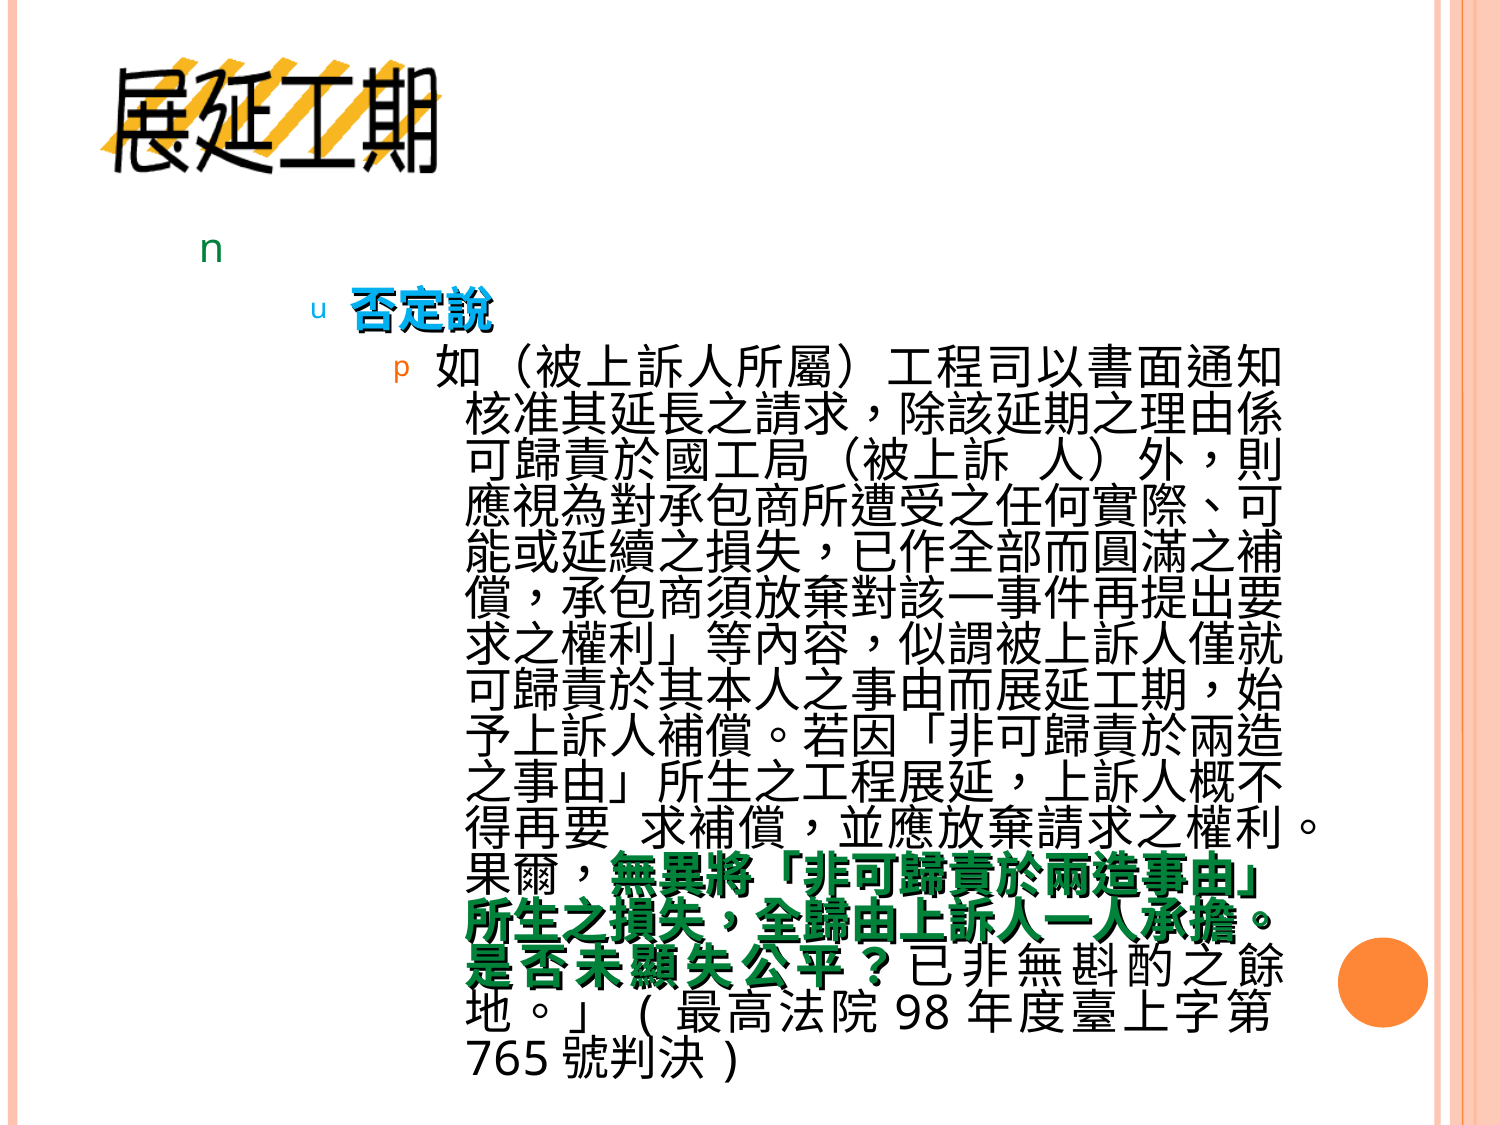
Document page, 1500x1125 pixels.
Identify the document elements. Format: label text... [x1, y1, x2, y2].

picture [100, 54, 449, 178]
list 否定說 如（被上訴人所屬）工程司以書面通知核准其延長之請求，除該延期之理由係可歸責於國工局（被上訴 人）外，則應視為對承包商所遭受之任何實際、可能或延續之損失，已作全部而圓滿之補償，承包商須放棄對該一事件再提出要求之權利」等內容，似謂被上訴人僅就可歸責於其本人之事由而展延工期，始予上訴人補償。若因「非可歸責於兩造之事由」所生之工程展延，上訴人概不得再要 求補償，並應放棄請求之權利。果爾，無異將「非可歸責於兩造事由」所生之損失，全歸由上訴人一人承擔。是否未顯失公平？已非無斟酌之餘地。」(最高法院98年度臺上字第765號判決) [75, 208, 1300, 1106]
